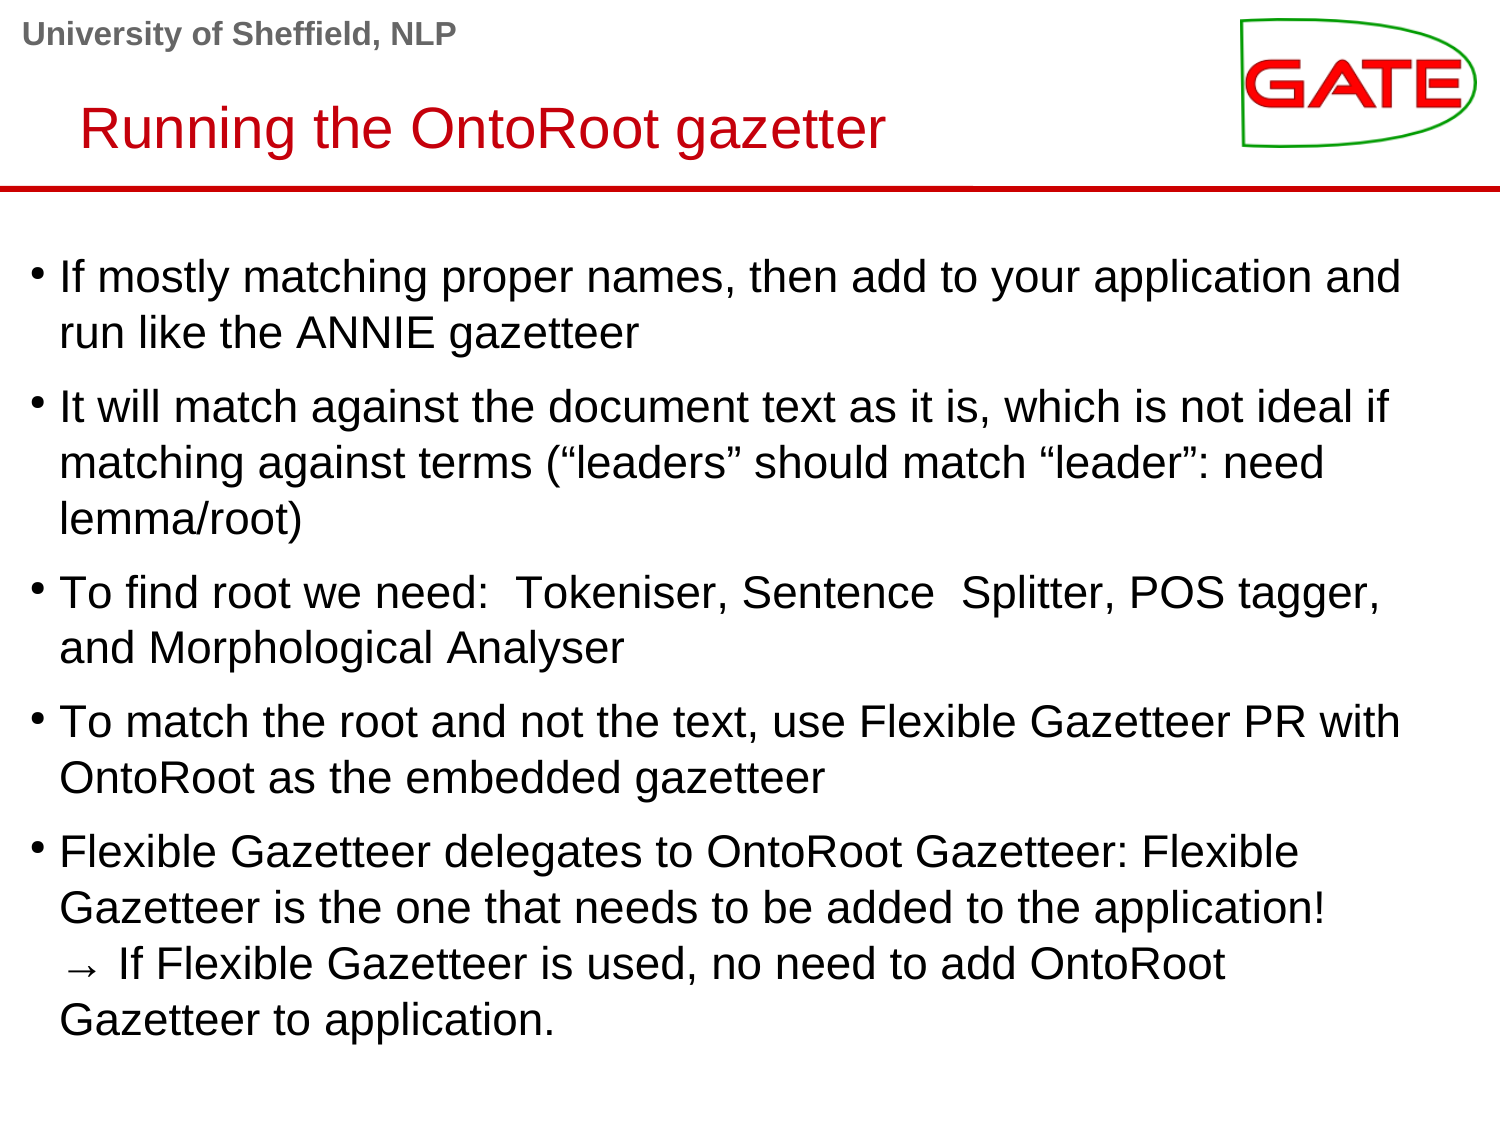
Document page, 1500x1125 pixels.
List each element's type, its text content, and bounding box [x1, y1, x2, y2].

title Running the OntoRoot gazetter [79, 62, 1149, 197]
picture [1240, 18, 1477, 148]
list If mostly matching proper names, then add to your application and run like the ANNIE gazetteer It will match against the document text as it is, which is not ideal if matching against terms (“leaders” should match “leader”: need lemma/root) To find root we need: Tokeniser, Sentence Splitter, POS tagger, and Morphological Analyser To match the root and not the text, use Flexible Gazetteer PR with OntoRoot as the embedded gazetteer Flexible Gazetteer delegates to OntoRoot Gazetteer: Flexible Gazetteer is the one that needs to be added to the application! → If Flexible Gazetteer is used, no need to add OntoRoot Gazetteer to application. [29, 245, 1428, 1094]
